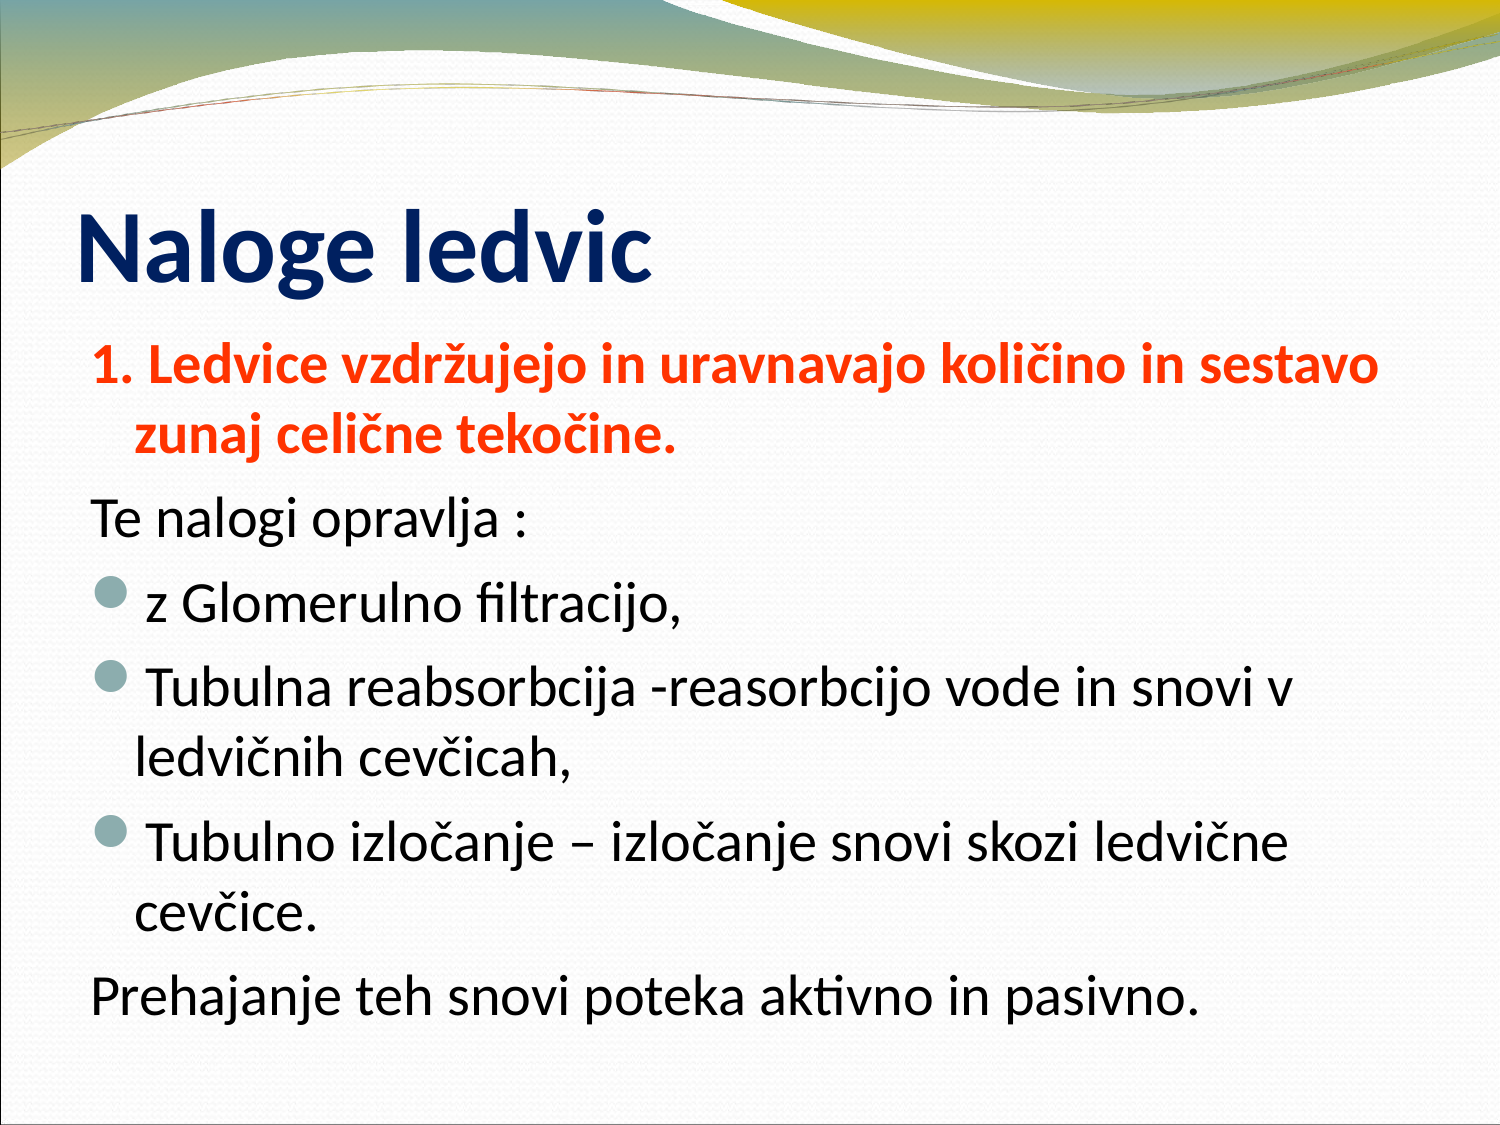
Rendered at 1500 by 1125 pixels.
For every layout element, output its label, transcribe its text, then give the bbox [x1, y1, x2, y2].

text_box 1. Ledvice vzdržujejo in uravnavajo količino in sestavo zunaj celične tekočine. Te nalogi opravlja : z Glomerulno filtracijo, Tubulna reabsorbcija -reasorbcijo vode in snovi v ledvičnih cevčicah, Tubulno izločanje – izločanje snovi skozi ledvične cevčice. Prehajanje teh snovi poteka aktivno in pasivno. [74, 317, 1425, 1038]
picture [0, 0, 1500, 1125]
text_box Naloge ledvic [74, 115, 1425, 304]
